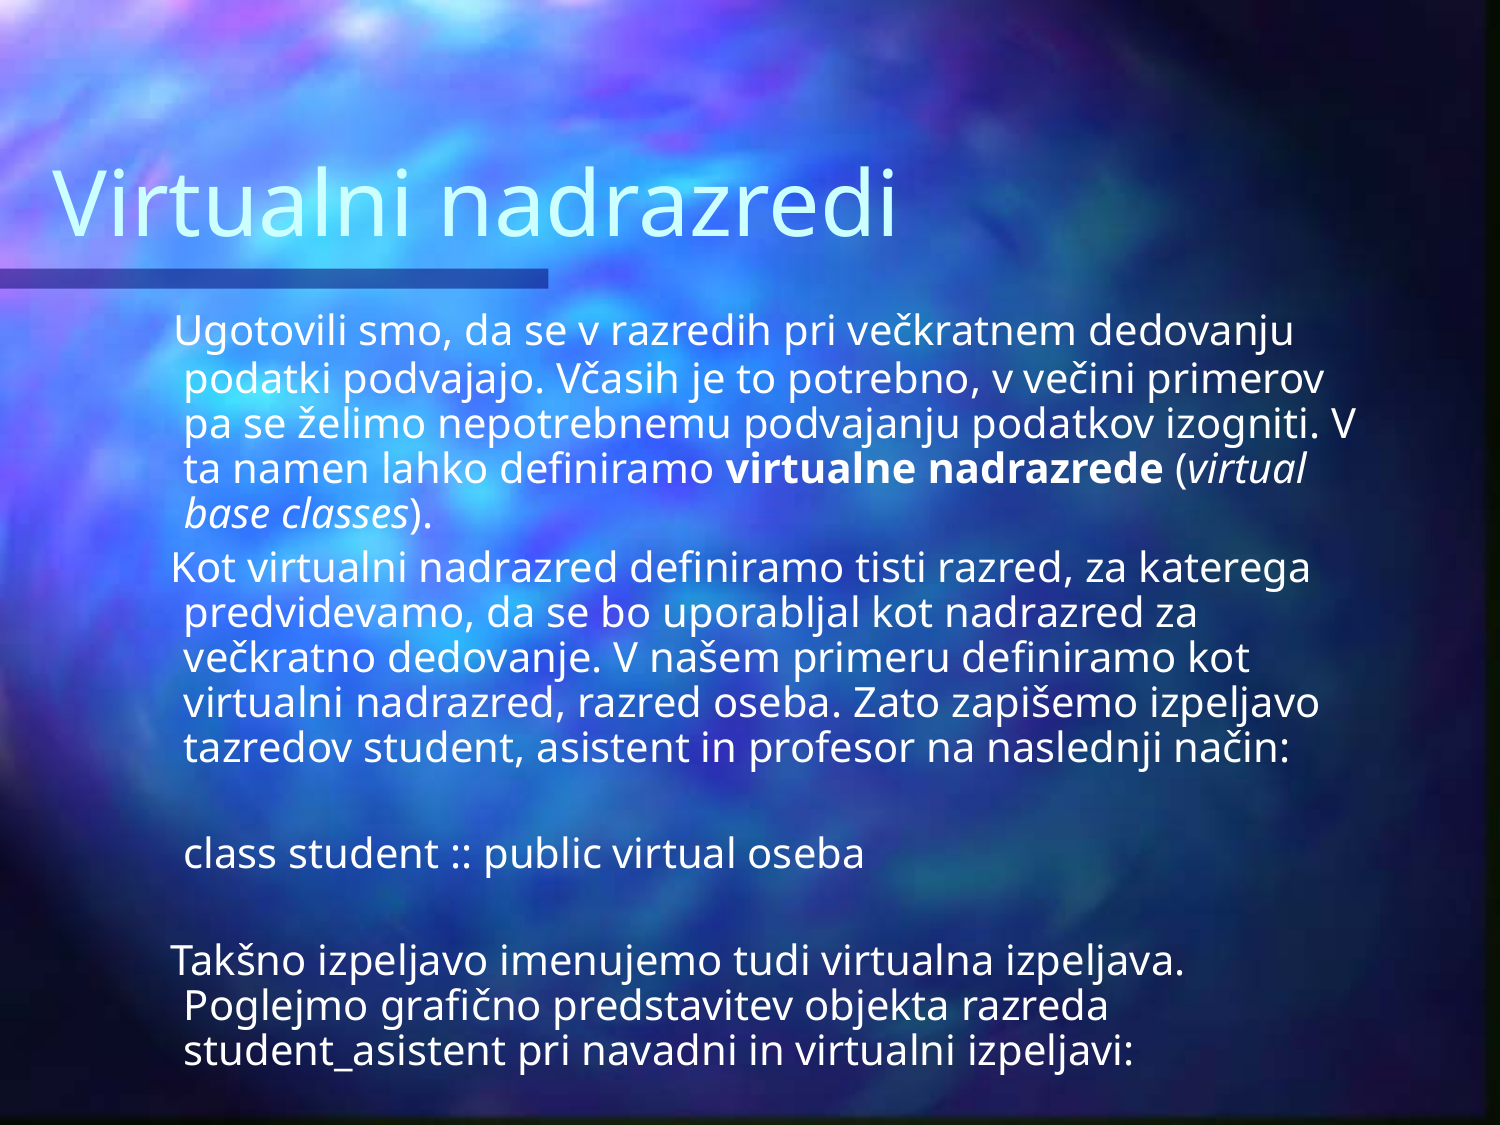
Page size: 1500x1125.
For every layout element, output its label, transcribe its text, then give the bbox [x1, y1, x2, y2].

picture [601, 1000, 613, 1007]
picture [559, 1000, 572, 1017]
picture [1066, 1000, 1078, 1017]
picture [276, 1000, 288, 1007]
picture [624, 1000, 636, 1017]
picture [983, 1009, 993, 1017]
picture [522, 1000, 535, 1017]
picture [777, 1000, 788, 1017]
picture [240, 1000, 252, 1017]
picture [932, 1009, 942, 1017]
list Ugotovili smo, da se v razredih pri večkratnem dedovanju podatki podvajajo. Včasih je to potrebno, v večini primerov pa se želimo nepotrebnemu podvajanju podatkov izogniti. V ta namen lahko definiramo virtualne nadrazrede (virtual base classes). Kot virtualni nadrazred definiramo tisti razred, za katerega predvidevamo, da se bo uporabljal kot nadrazred za večkratno dedovanje. V našem primeru definiramo kot virtualni nadrazred, razred oseba. Zato zapišemo izpeljavo tazredov student, asistent in profesor na naslednji način: class student :: public virtual oseba Takšno izpeljavo imenujemo tudi virtualna izpeljava. Poglejmo grafično predstavitev objekta razreda student_asistent pri navadni in virtualni izpeljavi: [112, 287, 1388, 1000]
picture [215, 1000, 228, 1017]
picture [872, 1000, 884, 1007]
picture [1043, 1000, 1055, 1007]
picture [0, 0, 1500, 1125]
picture [755, 1000, 767, 1007]
picture [191, 1000, 202, 1005]
picture [349, 1000, 362, 1017]
picture [896, 1000, 903, 1008]
picture [1092, 1009, 1102, 1017]
picture [386, 1000, 398, 1017]
title Virtualni nadrazredi [37, 75, 1313, 263]
picture [428, 1009, 438, 1017]
picture [810, 1000, 823, 1017]
picture [836, 1000, 849, 1017]
picture [707, 1000, 718, 1017]
picture [685, 1009, 695, 1017]
